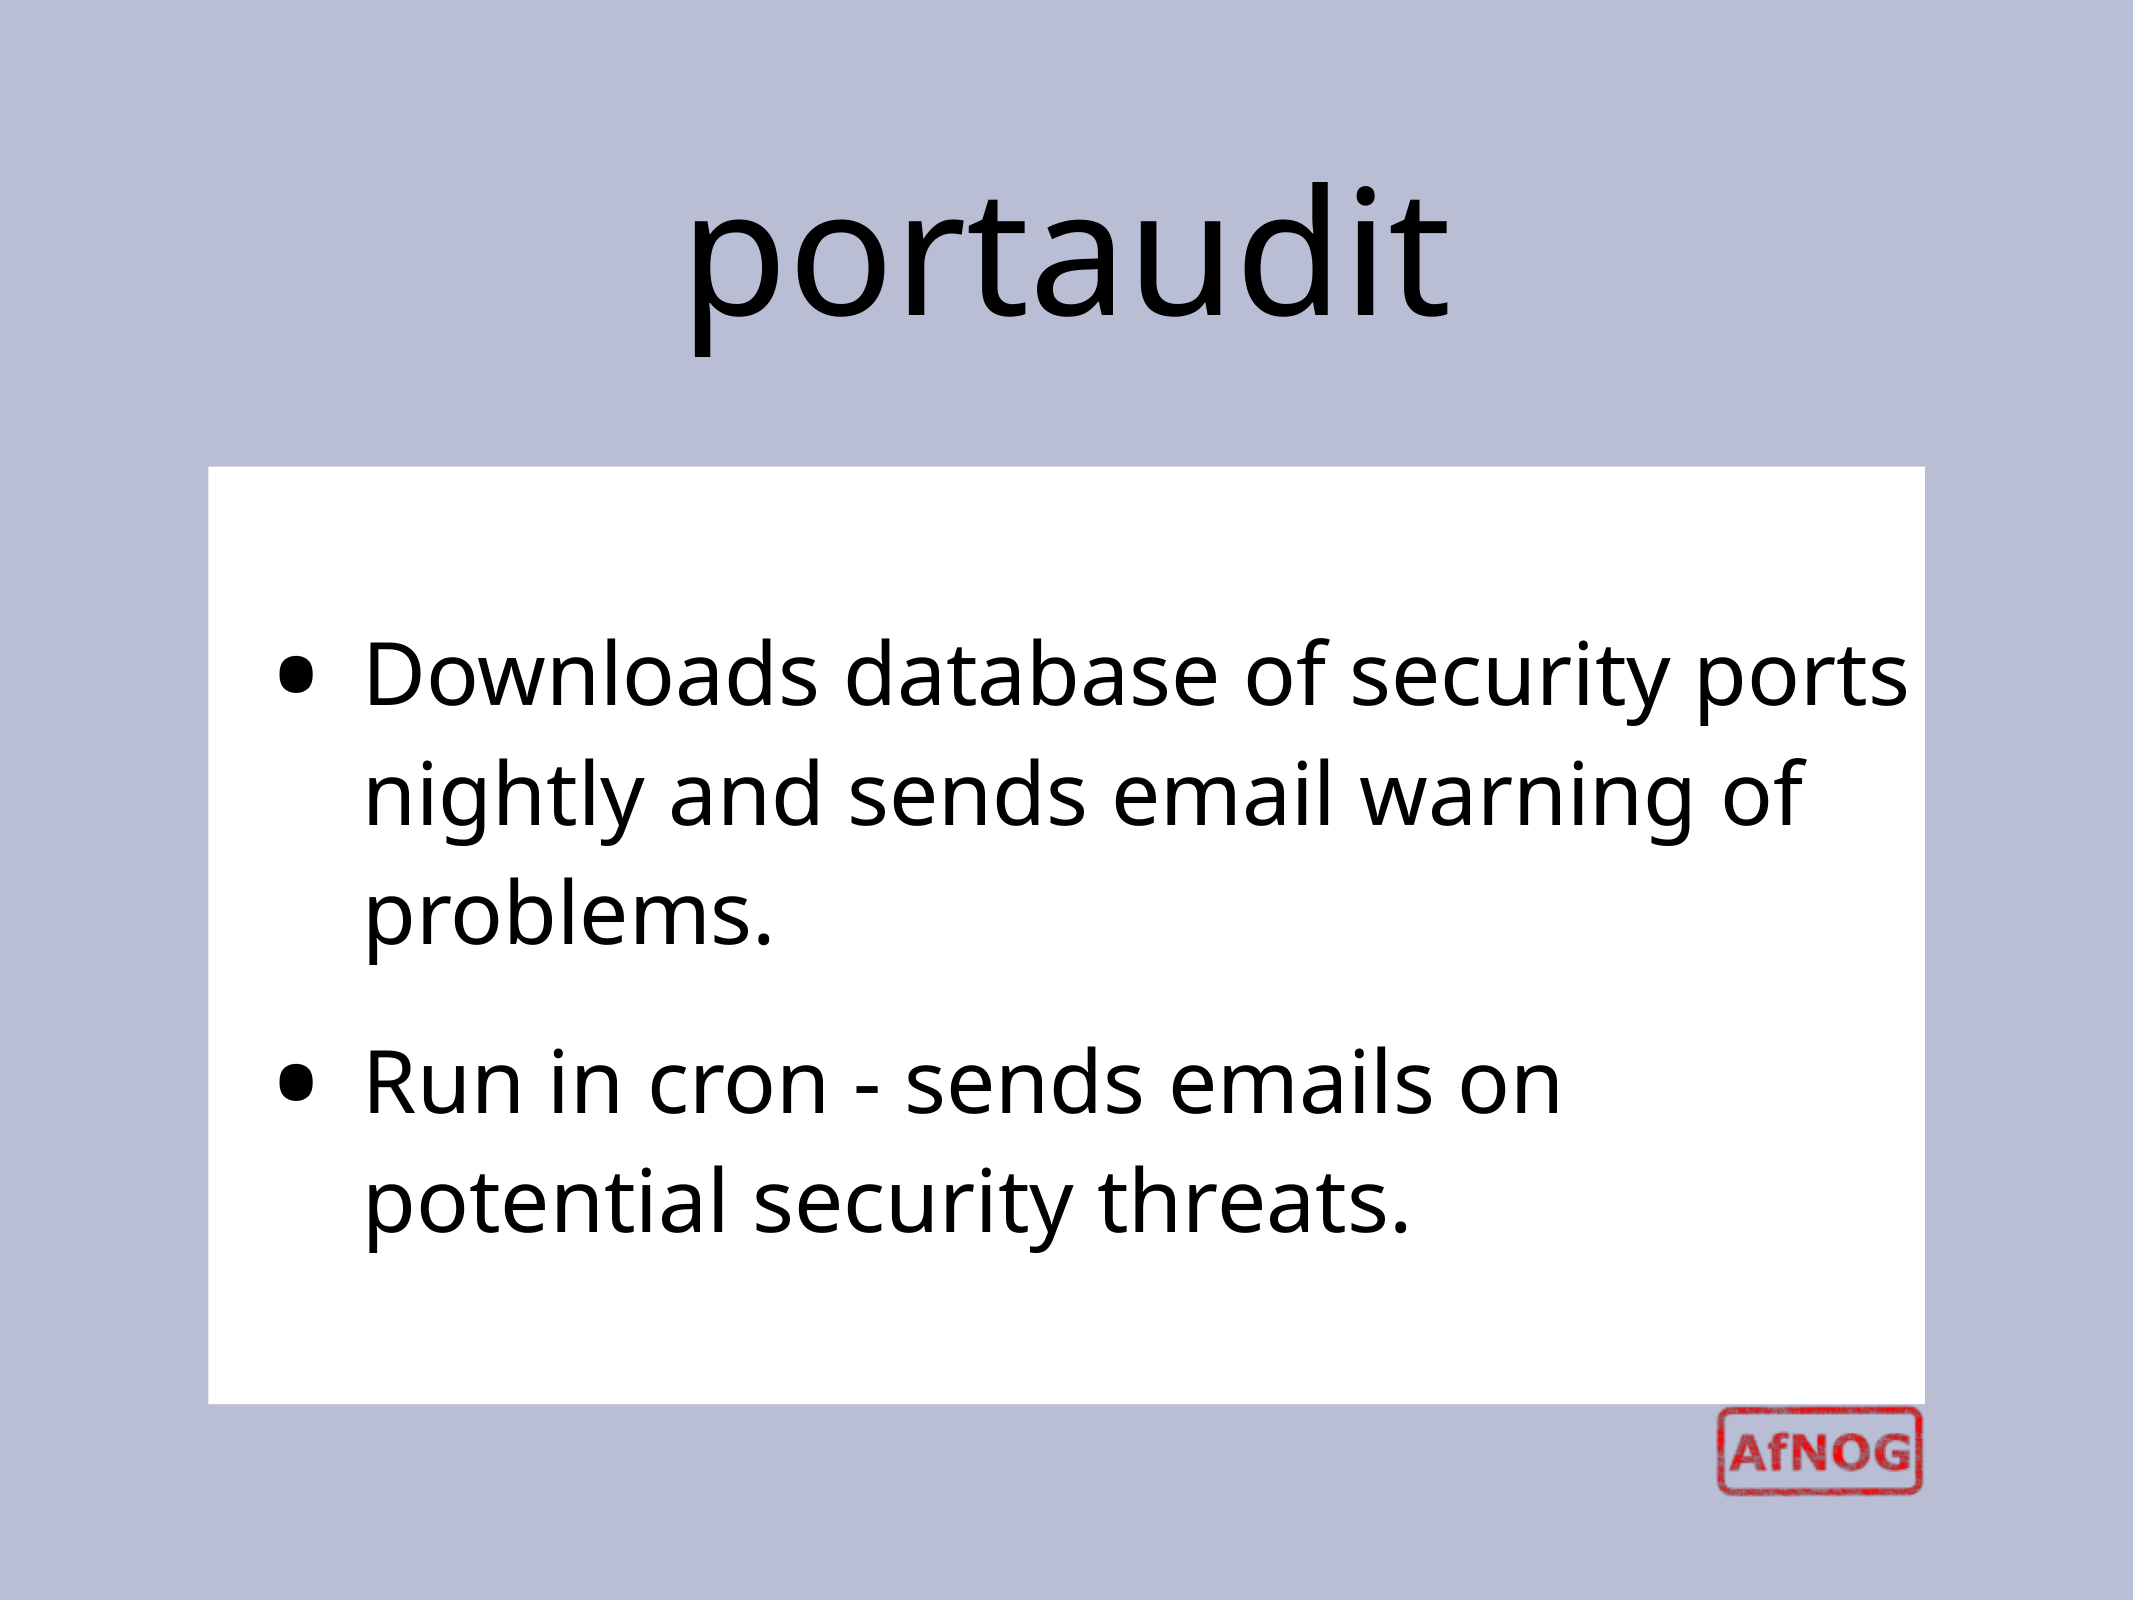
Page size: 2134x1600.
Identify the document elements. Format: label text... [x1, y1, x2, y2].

list Downloads database of security ports nightly and sends email warning of problems. Run in cron - sends emails on potential security threats. [208, 466, 1925, 1405]
picture [1715, 1404, 1926, 1500]
title portaudit [208, 29, 1925, 466]
